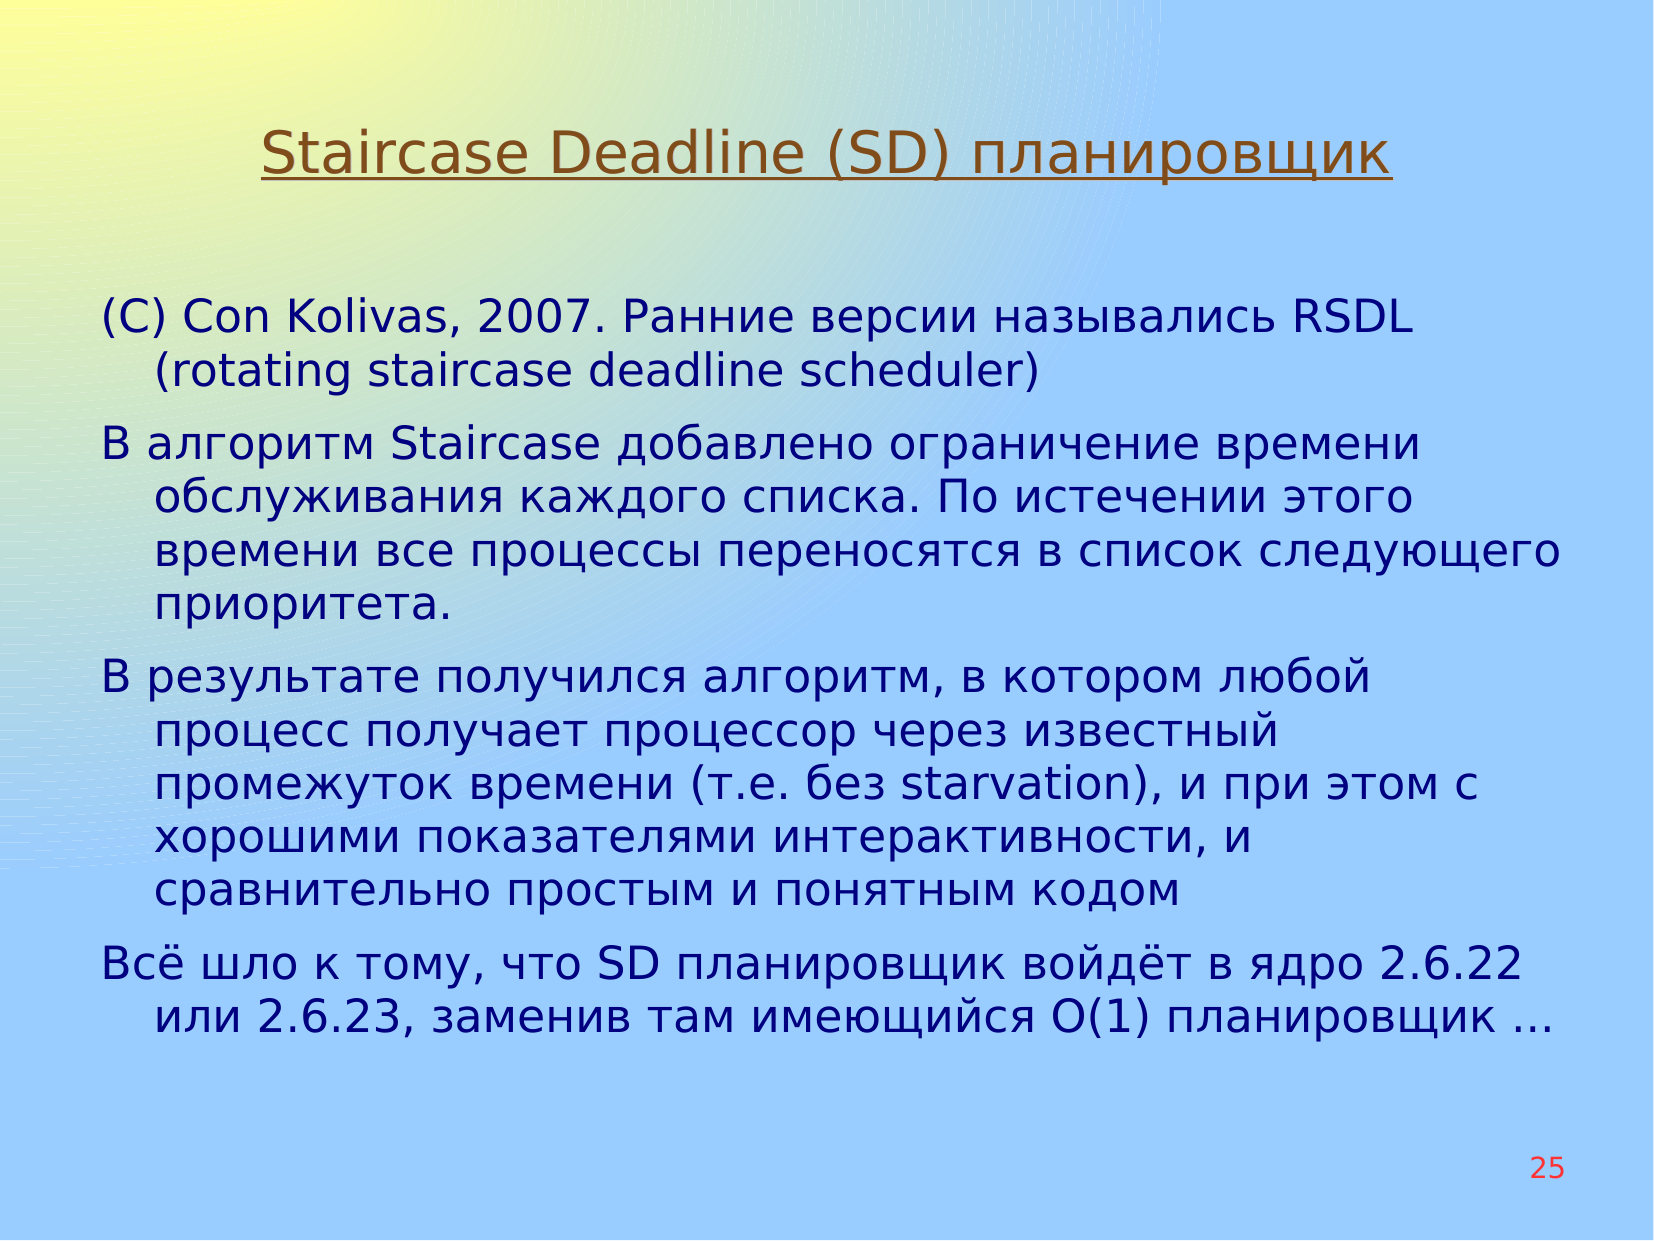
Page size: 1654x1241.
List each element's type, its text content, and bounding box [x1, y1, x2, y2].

list (C) Con Kolivas, 2007. Ранние версии назывались RSDL (rotating staircase deadline scheduler) В алгоритм Staircase добавлено ограничение времени обслуживания каждого списка. По истечении этого времени все процессы переносятся в список следующего приоритета. В результате получился алгоритм, в котором любой процесс получает процессор через известный промежуток времени (т.е. без starvation), и при этом с хорошими показателями интерактивности, и сравнительно простым и понятным кодом Всё шло к тому, что SD планировщик войдёт в ядро 2.6.22 или 2.6.23, заменив там имеющийся O(1) планировщик ... [82, 290, 1571, 1097]
title Staircase Deadline (SD) планировщик [82, 56, 1571, 250]
